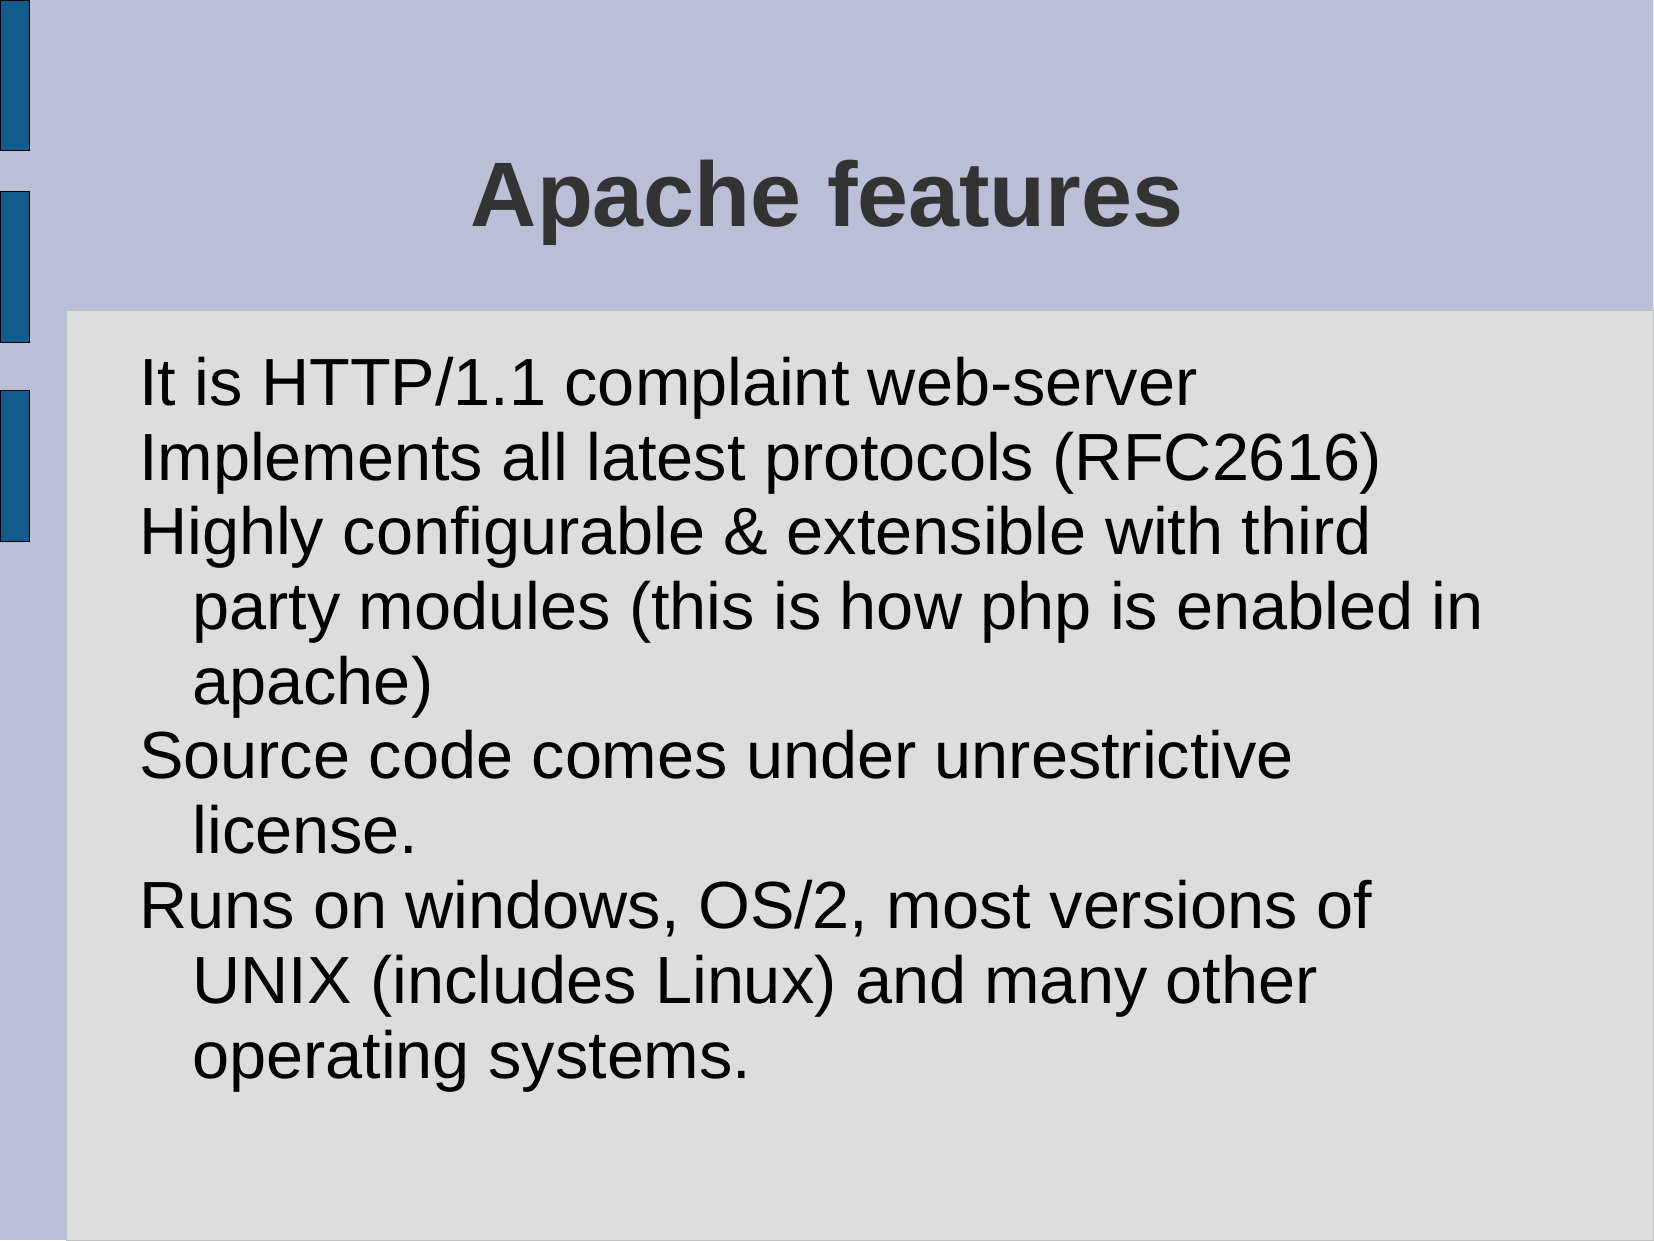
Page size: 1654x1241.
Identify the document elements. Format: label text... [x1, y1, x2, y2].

list It is HTTP/1.1 complaint web-server Implements all latest protocols (RFC2616) Highly configurable & extensible with third party modules (this is how php is enabled in apache) Source code comes under unrestrictive license. Runs on windows, OS/2, most versions of UNIX (includes Linux) and many other operating systems. [121, 344, 1534, 1127]
title Apache features [121, 91, 1534, 299]
